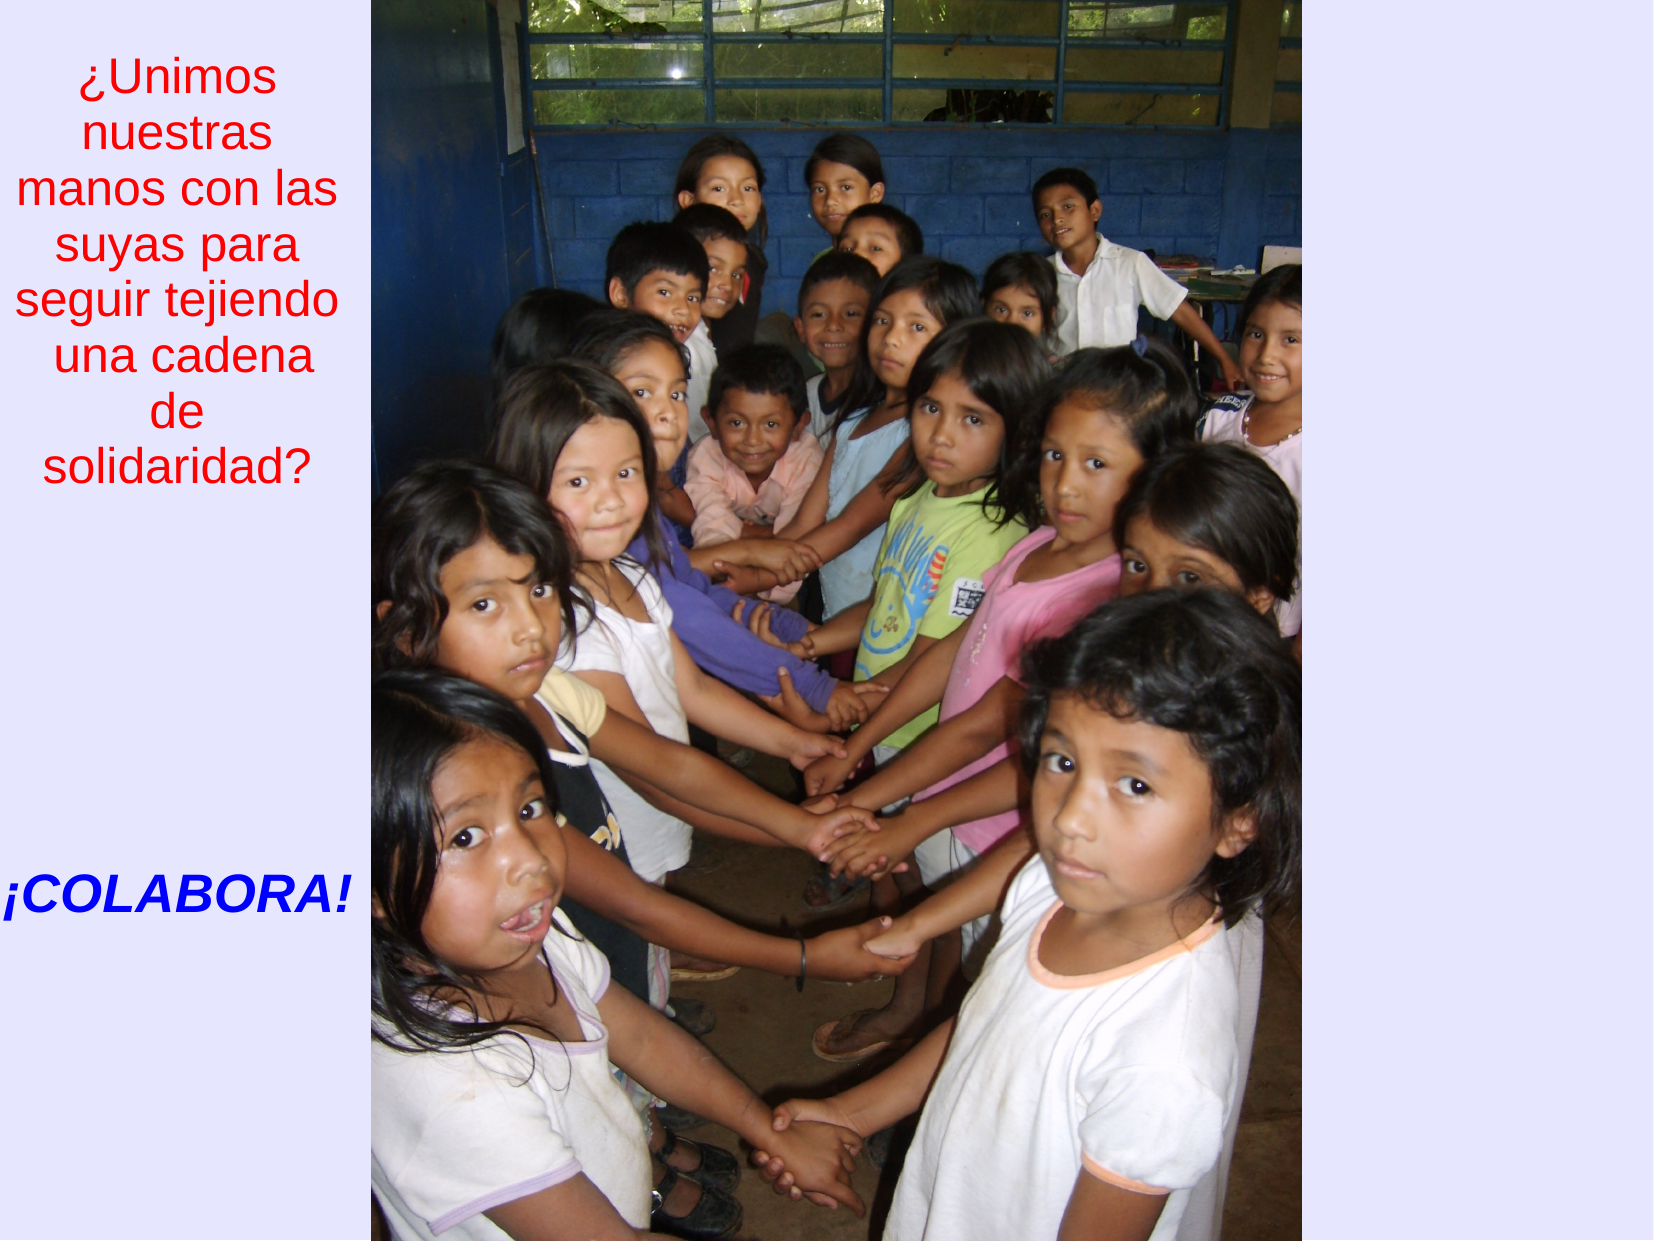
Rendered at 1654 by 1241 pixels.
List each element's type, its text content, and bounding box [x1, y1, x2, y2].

picture [371, 0, 1302, 1241]
text_box ¿Unimos nuestras manos con las suyas para seguir tejiendo una cadena de solidaridad? [0, 41, 355, 502]
text_box ¡COLABORA! [0, 856, 377, 932]
